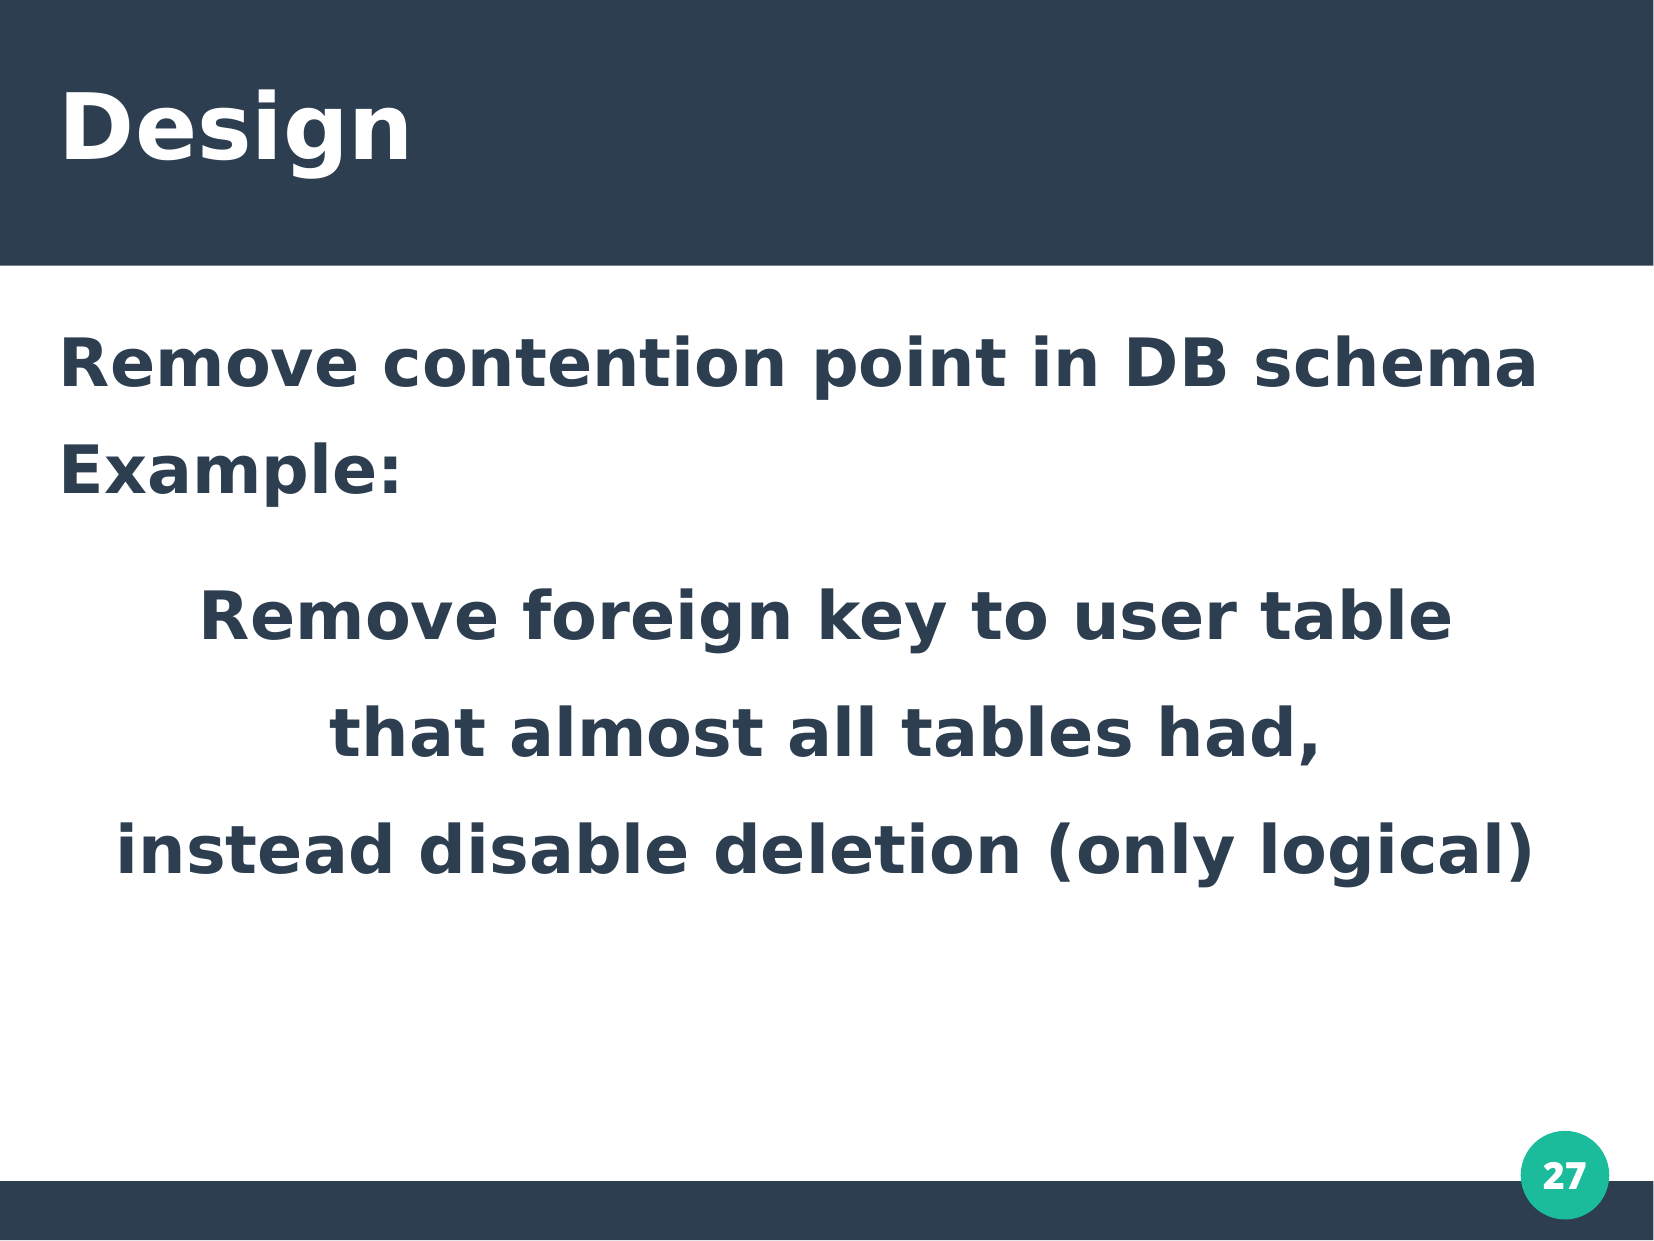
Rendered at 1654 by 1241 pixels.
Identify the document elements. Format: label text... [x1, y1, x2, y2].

list Remove contention point in DB schema Example: Remove foreign key to user table that almost all tables had, instead disable deletion (only logical) [59, 324, 1595, 1152]
title Design [59, 49, 1595, 207]
